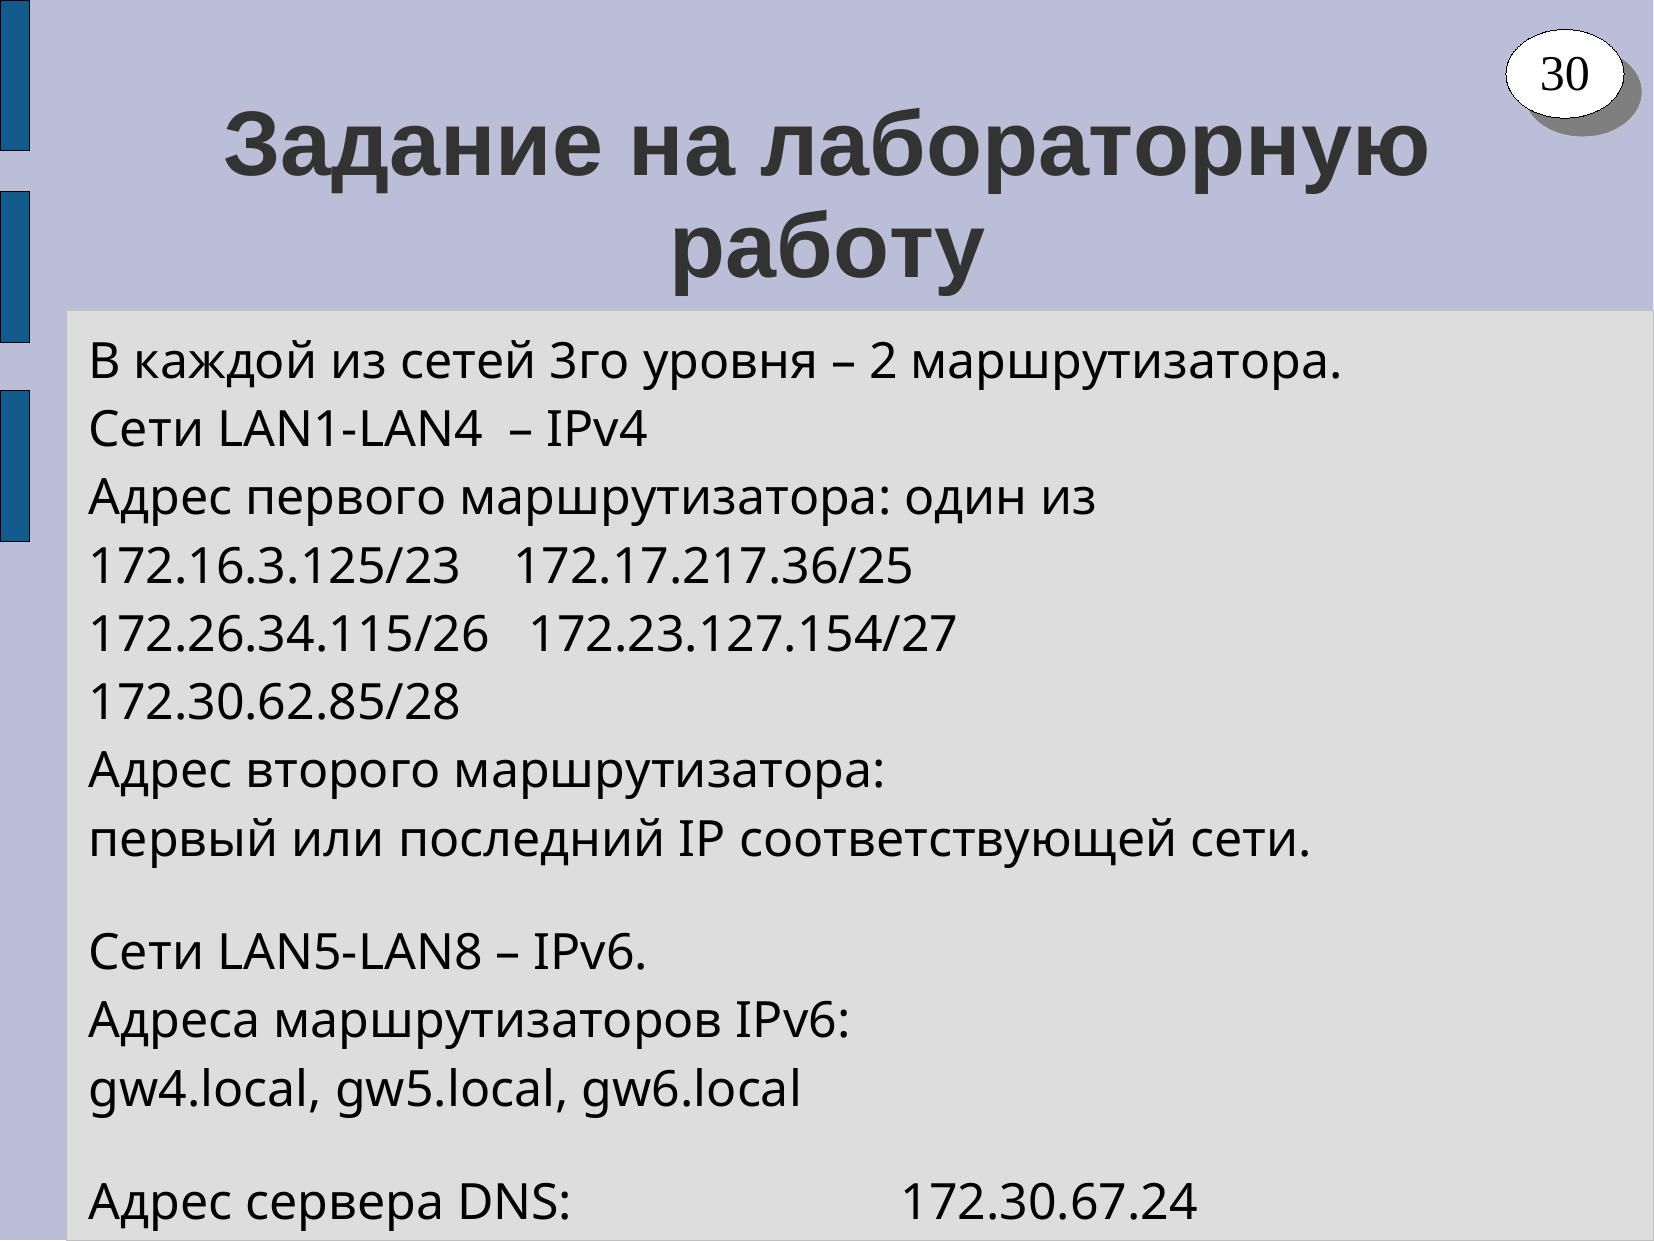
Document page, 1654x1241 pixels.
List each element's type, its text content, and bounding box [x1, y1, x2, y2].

text_box 30 [1505, 29, 1625, 119]
title Задание на лабораторную работу [121, 91, 1534, 299]
text_box В каждой из сетей 3го уровня – 2 маршрутизатора. Сети LAN1-LAN4 – IPv4 Адрес первого маршрутизатора: один из 172.16.3.125/23 172.17.217.36/25 172.26.34.115/26 172.23.127.154/27 172.30.62.85/28 Адрес второго маршрутизатора: первый или последний IP соответствующей сети. Сети LAN5-LAN8 – IPv6. Адреса маршрутизаторов IPv6: gw4.local, gw5.local, gw6.local Адрес сервера DNS: 172.30.67.24 Адрес внутреннего веб-сервера: www.local [88, 324, 1595, 1196]
